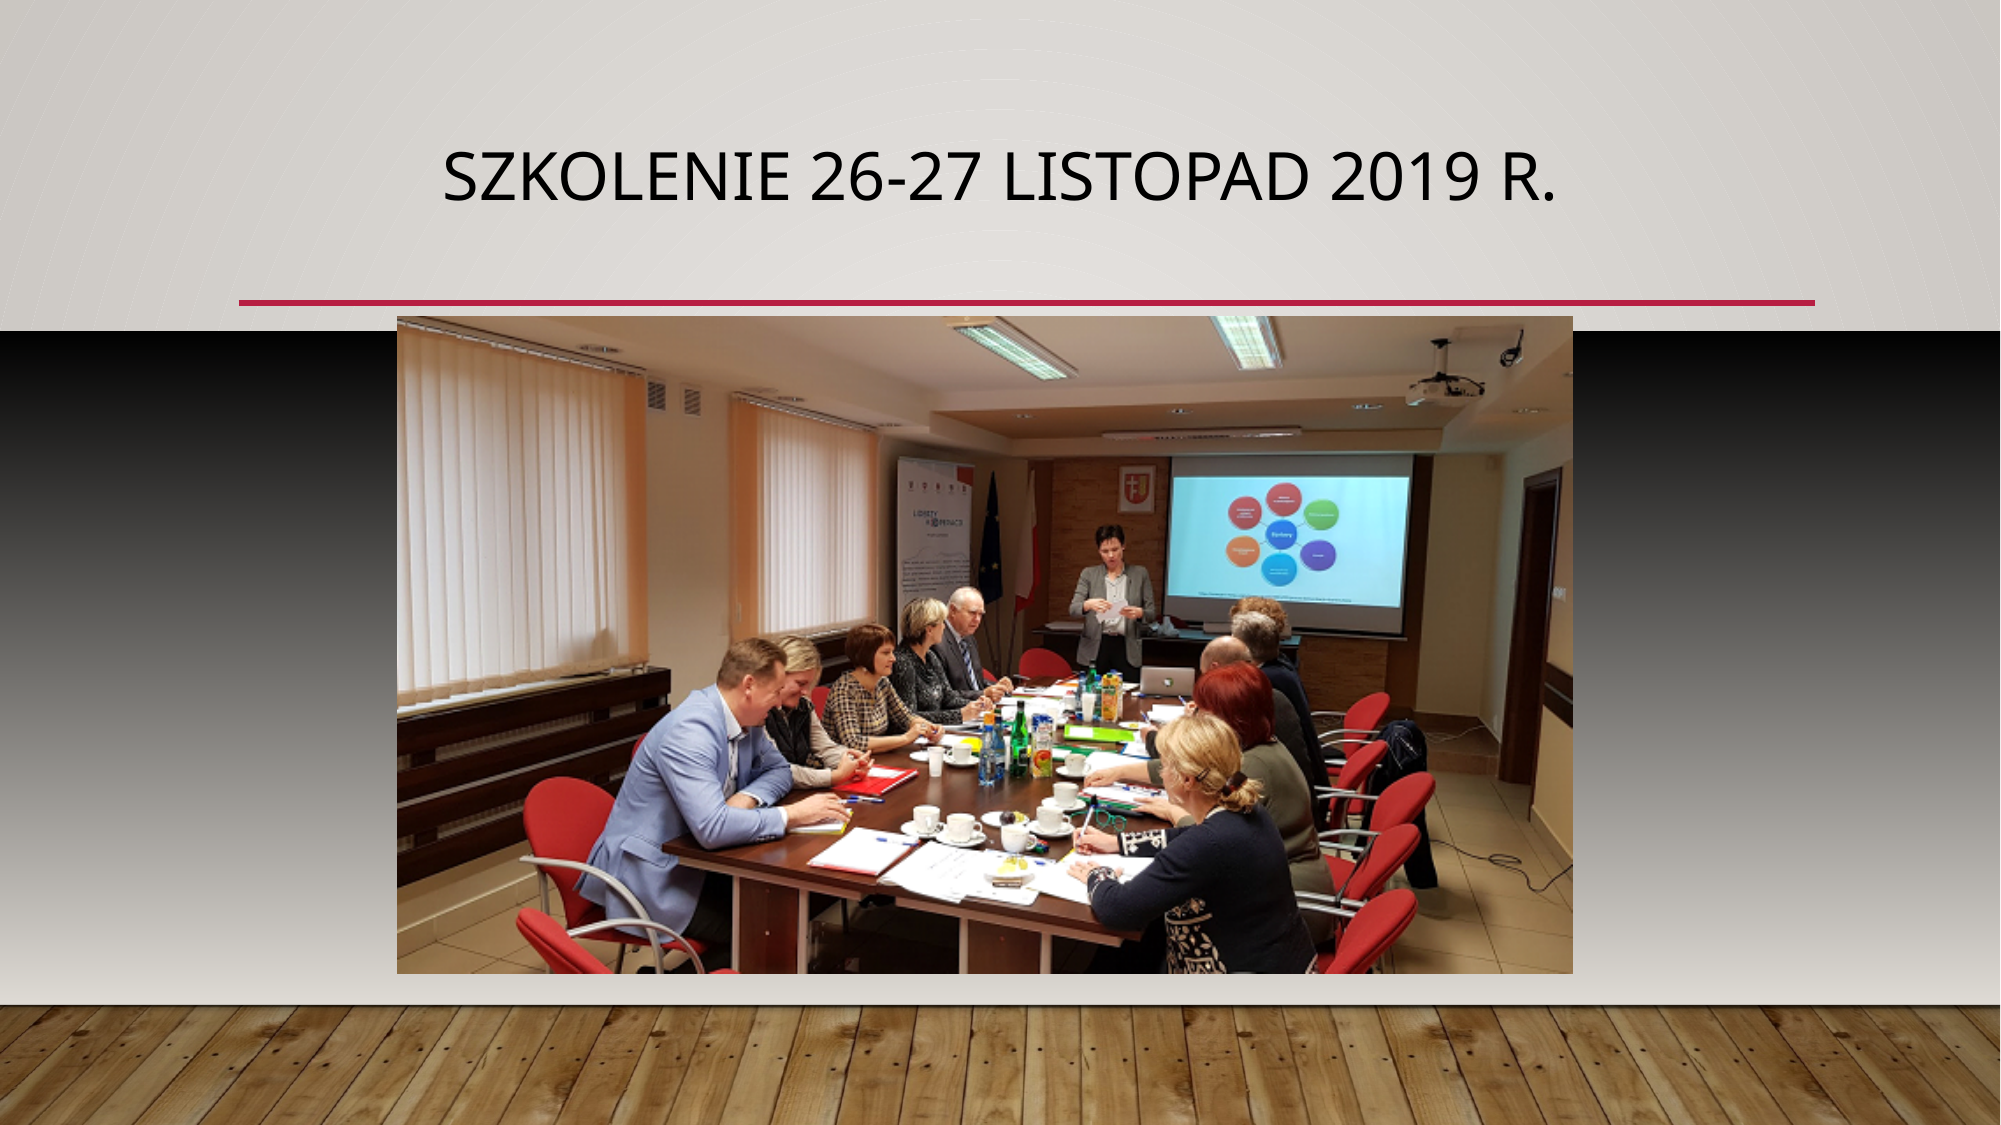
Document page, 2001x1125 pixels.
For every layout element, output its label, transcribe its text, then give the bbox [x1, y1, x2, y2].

title Szkolenie 26-27 listopad 2019 R. [238, 135, 1814, 305]
picture [397, 316, 1573, 974]
